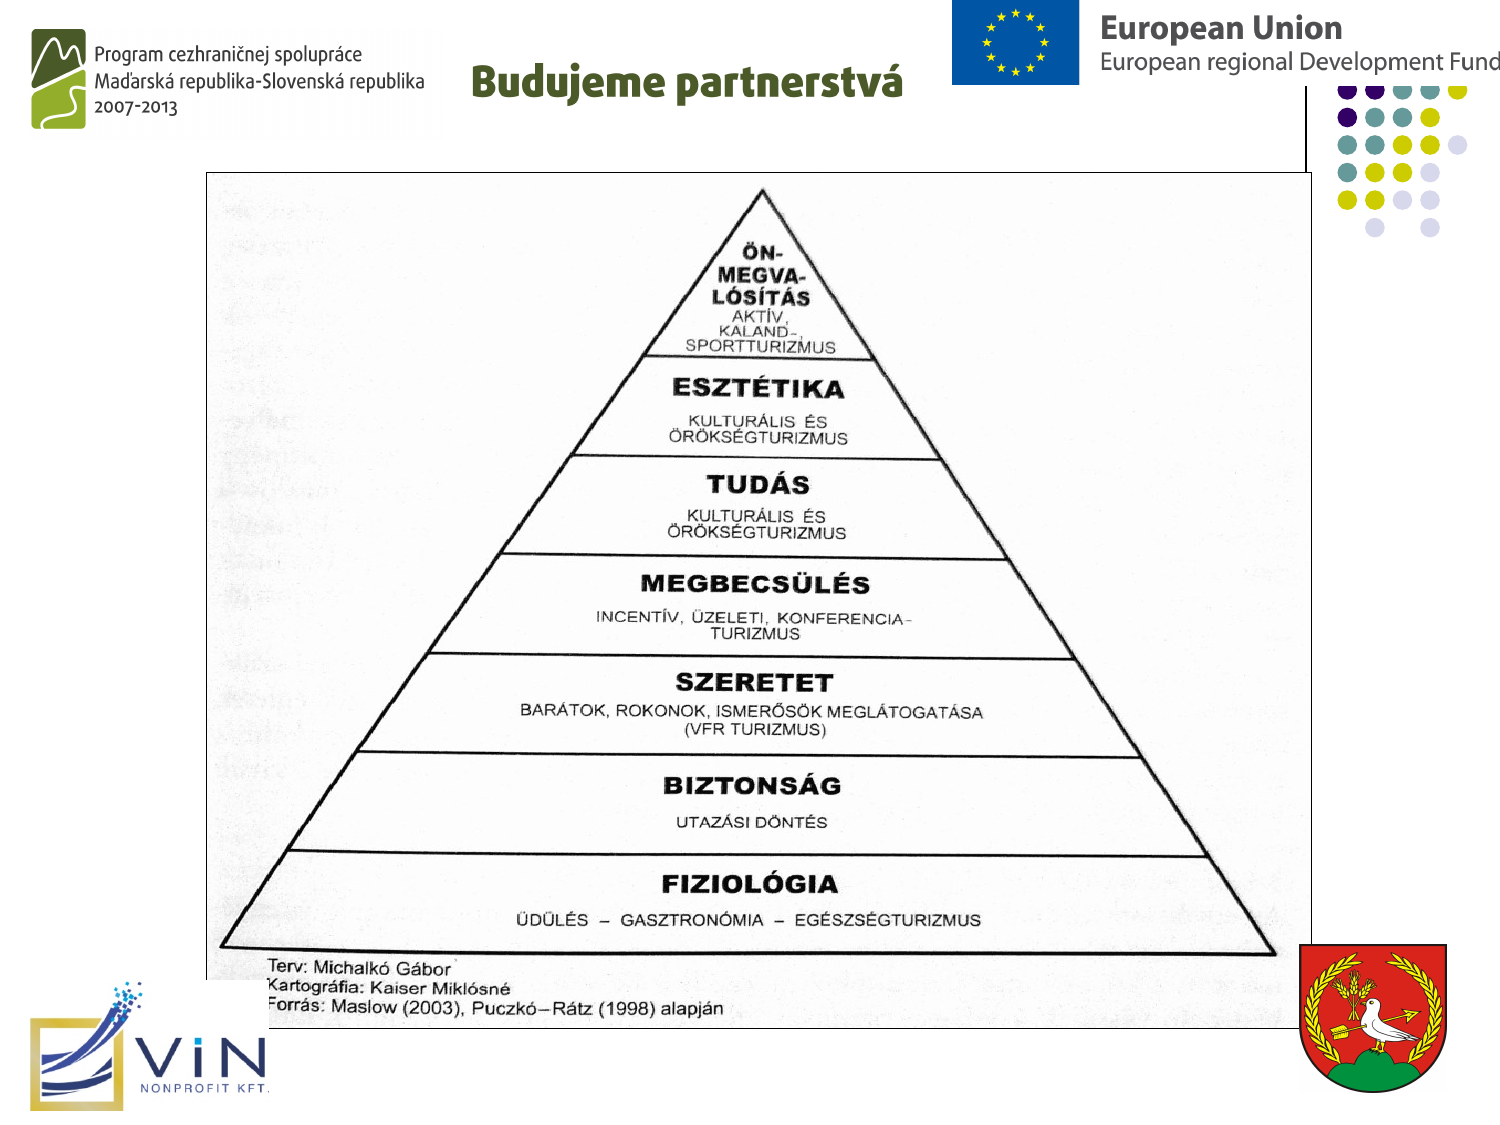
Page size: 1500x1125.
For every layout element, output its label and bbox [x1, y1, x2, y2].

picture [952, 0, 1500, 87]
picture [29, 29, 944, 140]
picture [7, 172, 1447, 1111]
